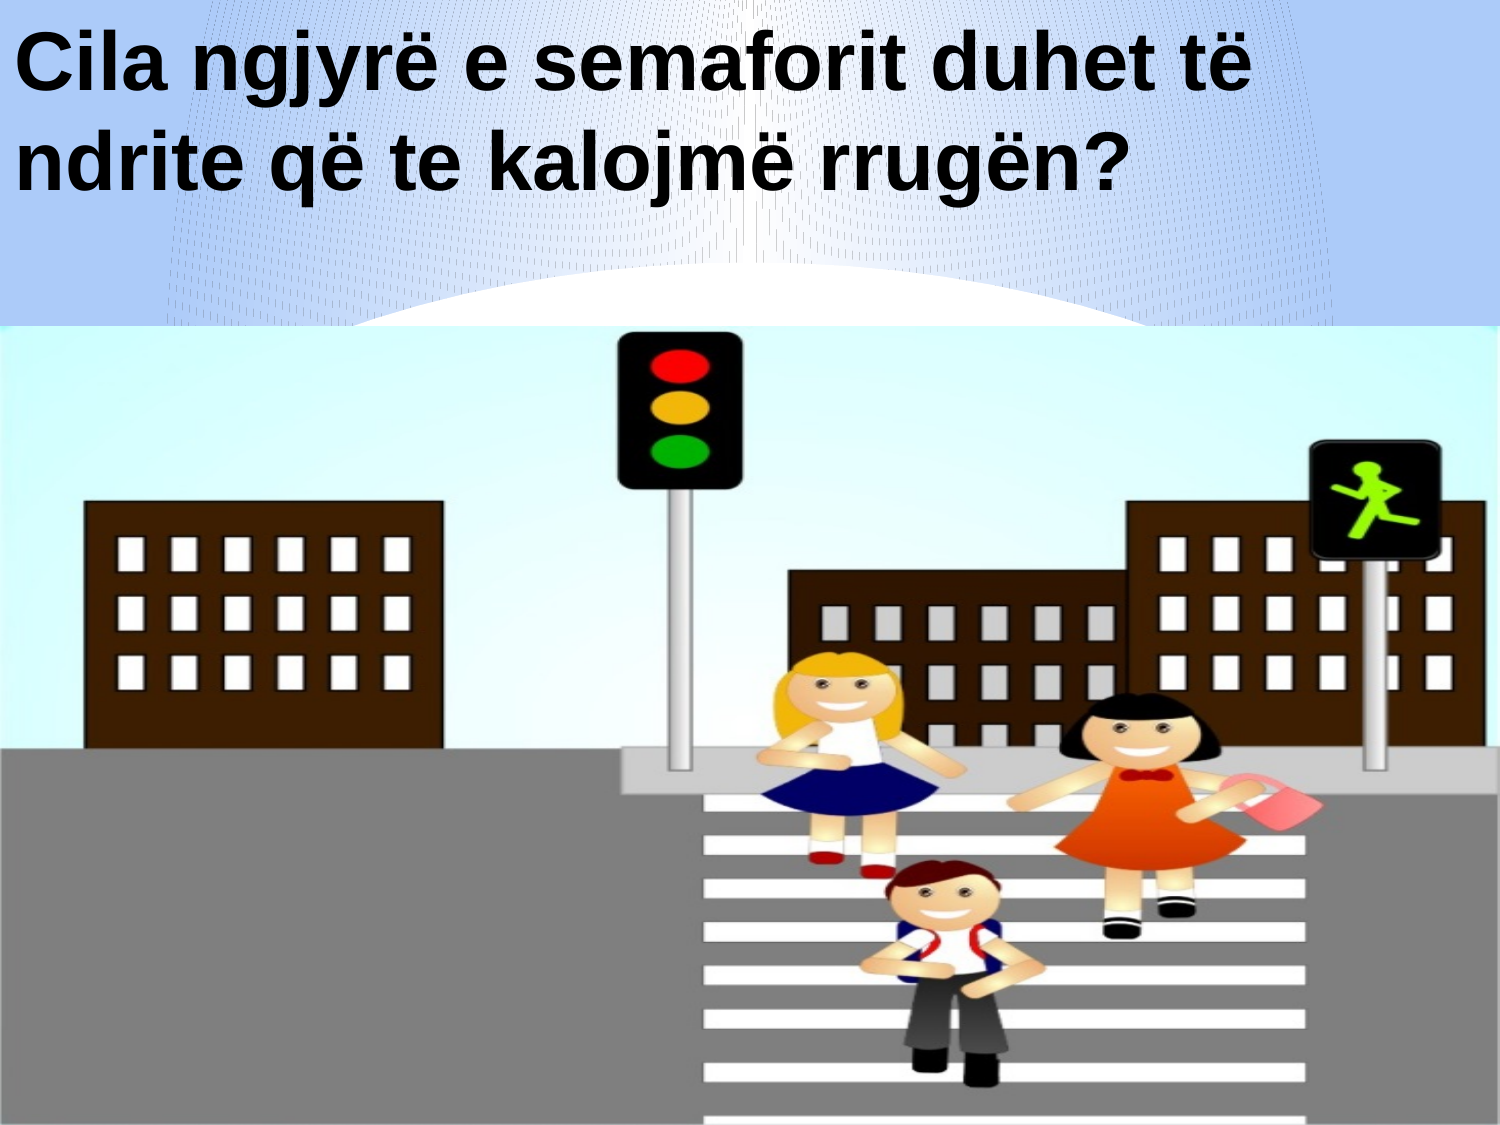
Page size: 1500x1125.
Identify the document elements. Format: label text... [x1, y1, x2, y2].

picture [0, 326, 1500, 1125]
text_box Cila ngjyrë e semaforit duhet të ndrite që te kalojmë rrugën? [0, 0, 1500, 326]
